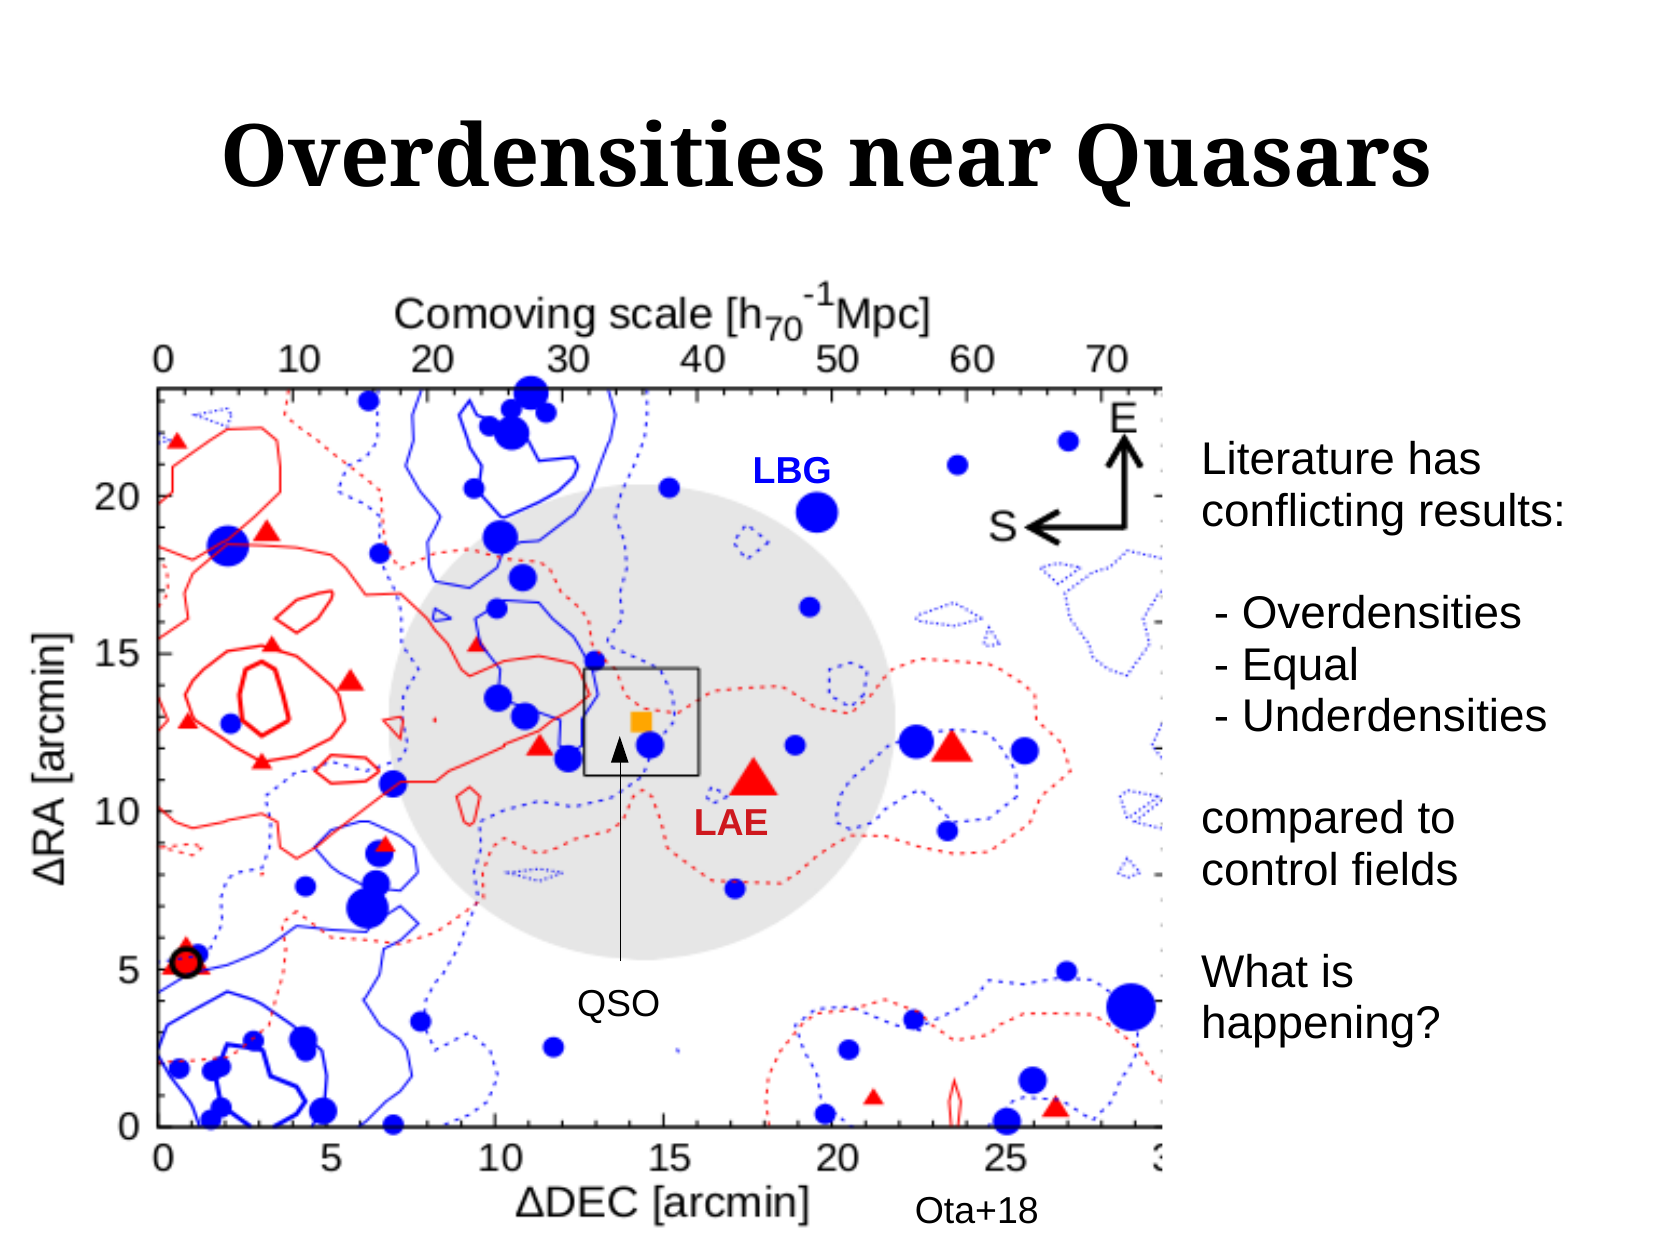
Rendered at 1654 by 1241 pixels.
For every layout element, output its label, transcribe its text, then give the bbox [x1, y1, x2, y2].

text_box QSO [525, 975, 713, 1032]
text_box LBG [698, 442, 887, 500]
title Overdensities near Quasars [82, 49, 1571, 257]
picture [4, 262, 1163, 1236]
text_box Literature has conflicting results: - Overdensities - Equal - Underdensities compared to control fields What is happening? [1186, 426, 1599, 1057]
text_box LAE [637, 793, 826, 851]
text_box Ota+18 [900, 1182, 1163, 1240]
